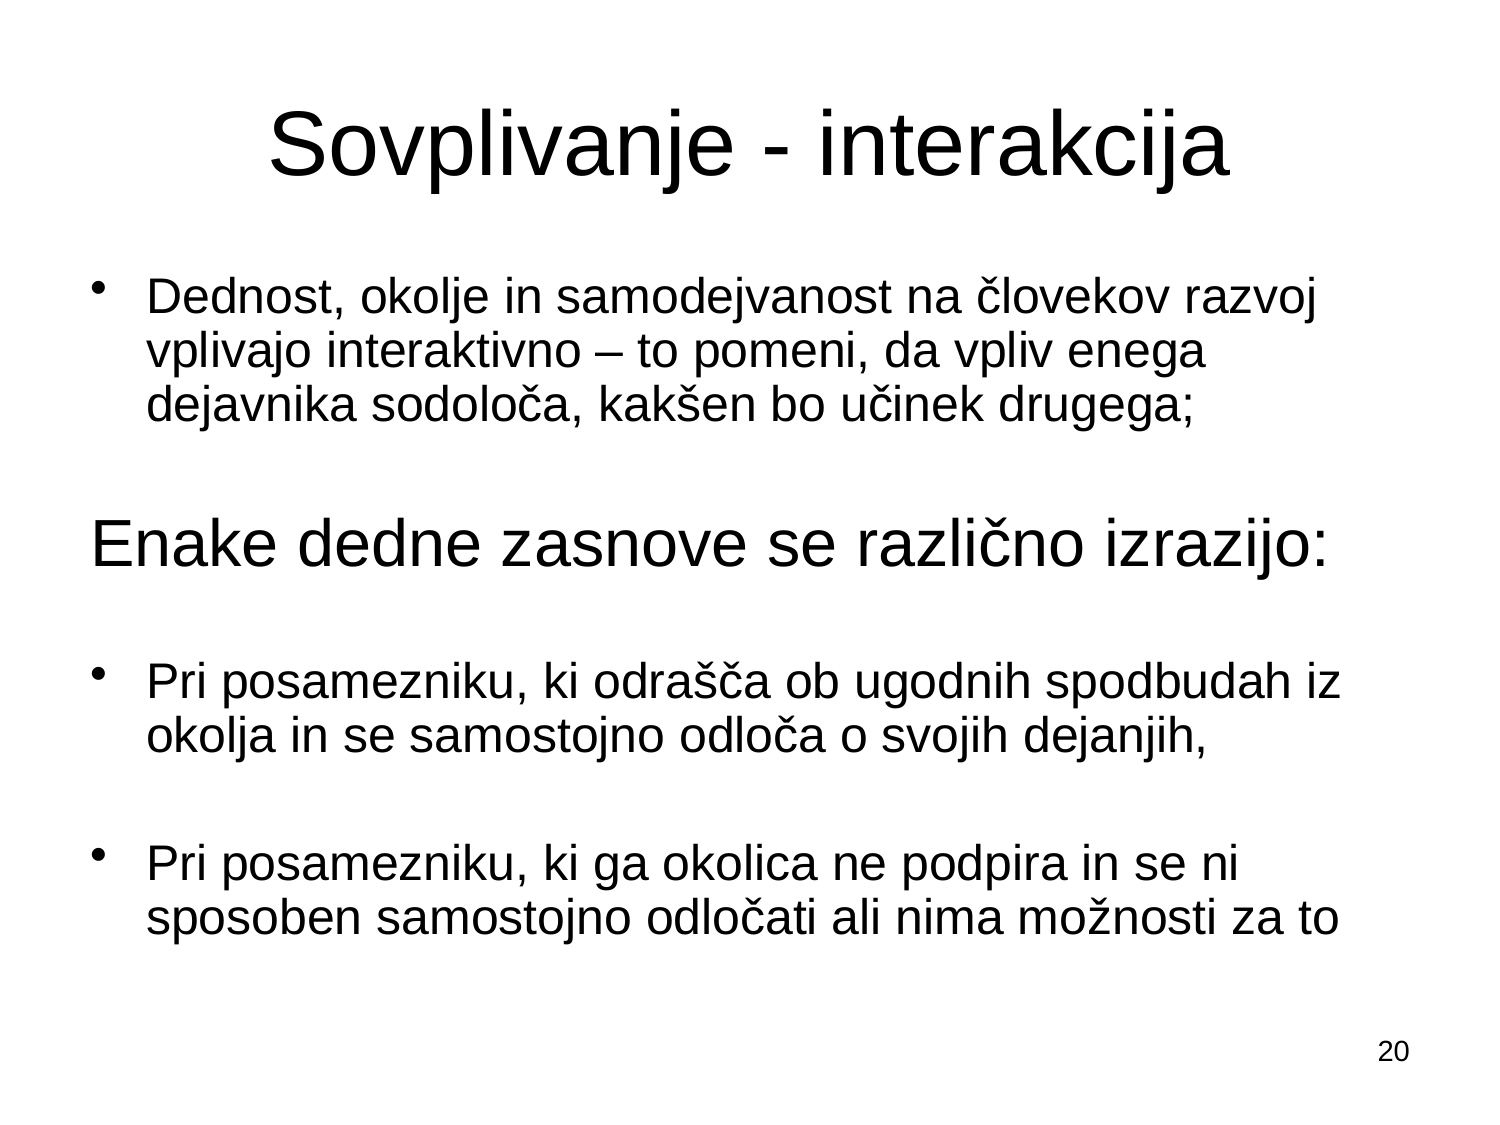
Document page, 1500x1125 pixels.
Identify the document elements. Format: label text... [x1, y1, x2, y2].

list Dednost, okolje in samodejvanost na človekov razvoj vplivajo interaktivno – to pomeni, da vpliv enega dejavnika sodoloča, kakšen bo učinek drugega; Enake dedne zasnove se različno izrazijo: Pri posamezniku, ki odrašča ob ugodnih spodbudah iz okolja in se samostojno odloča o svojih dejanjih, Pri posamezniku, ki ga okolica ne podpira in se ni sposoben samostojno odločati ali nima možnosti za to [75, 262, 1425, 1005]
slide_number <number> [1074, 1024, 1425, 1103]
title Sovplivanje - interakcija [75, 45, 1425, 233]
